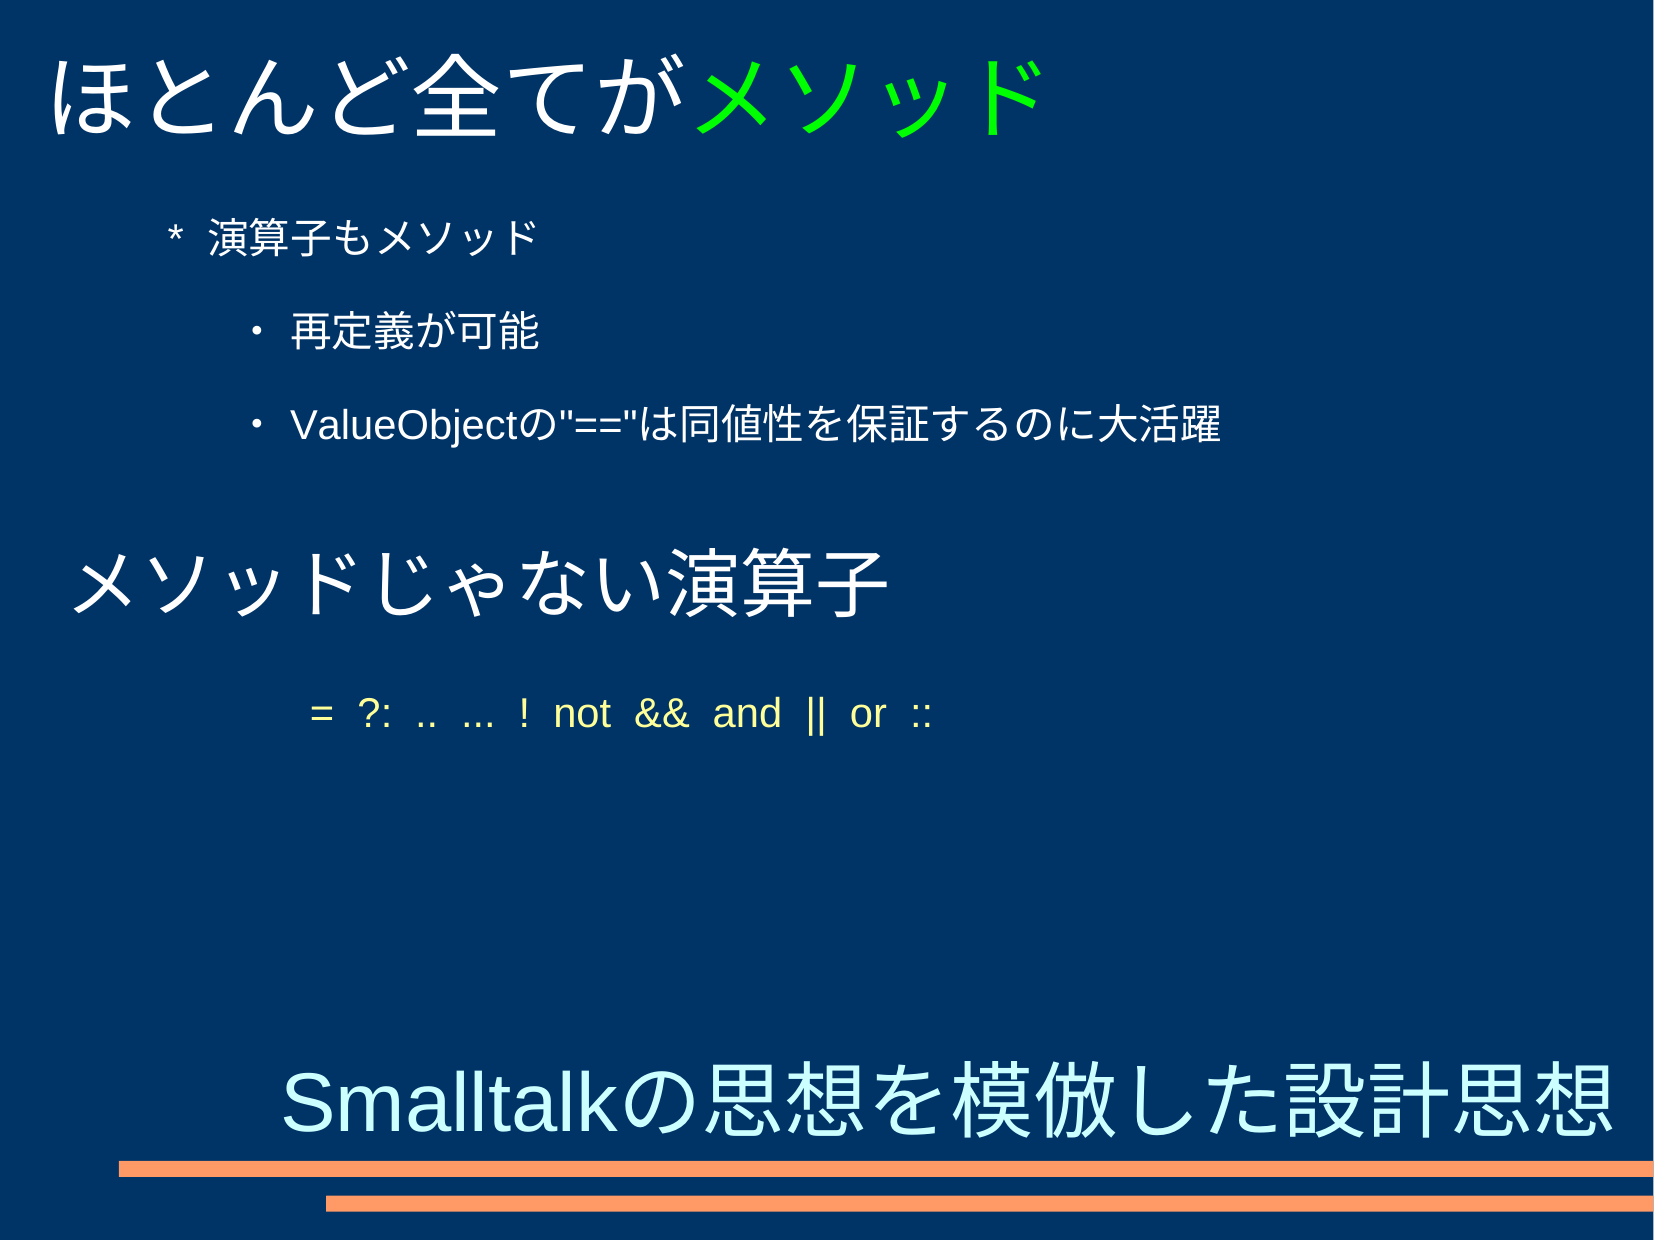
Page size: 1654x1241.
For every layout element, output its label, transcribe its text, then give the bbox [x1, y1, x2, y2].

text_box Smalltalkの思想を模倣した設計思想 [265, 1043, 1647, 1152]
text_box ほとんど全てがメソッド [29, 36, 1300, 143]
text_box = ?: .. ... ! not && and || or :: [295, 679, 1154, 796]
text_box * 演算子もメソッド ・ 再定義が可能 ・ ValueObjectの"=="は同値性を保証するのに大活躍 [106, 205, 1654, 532]
text_box メソッドじゃない演算子 [50, 531, 946, 622]
